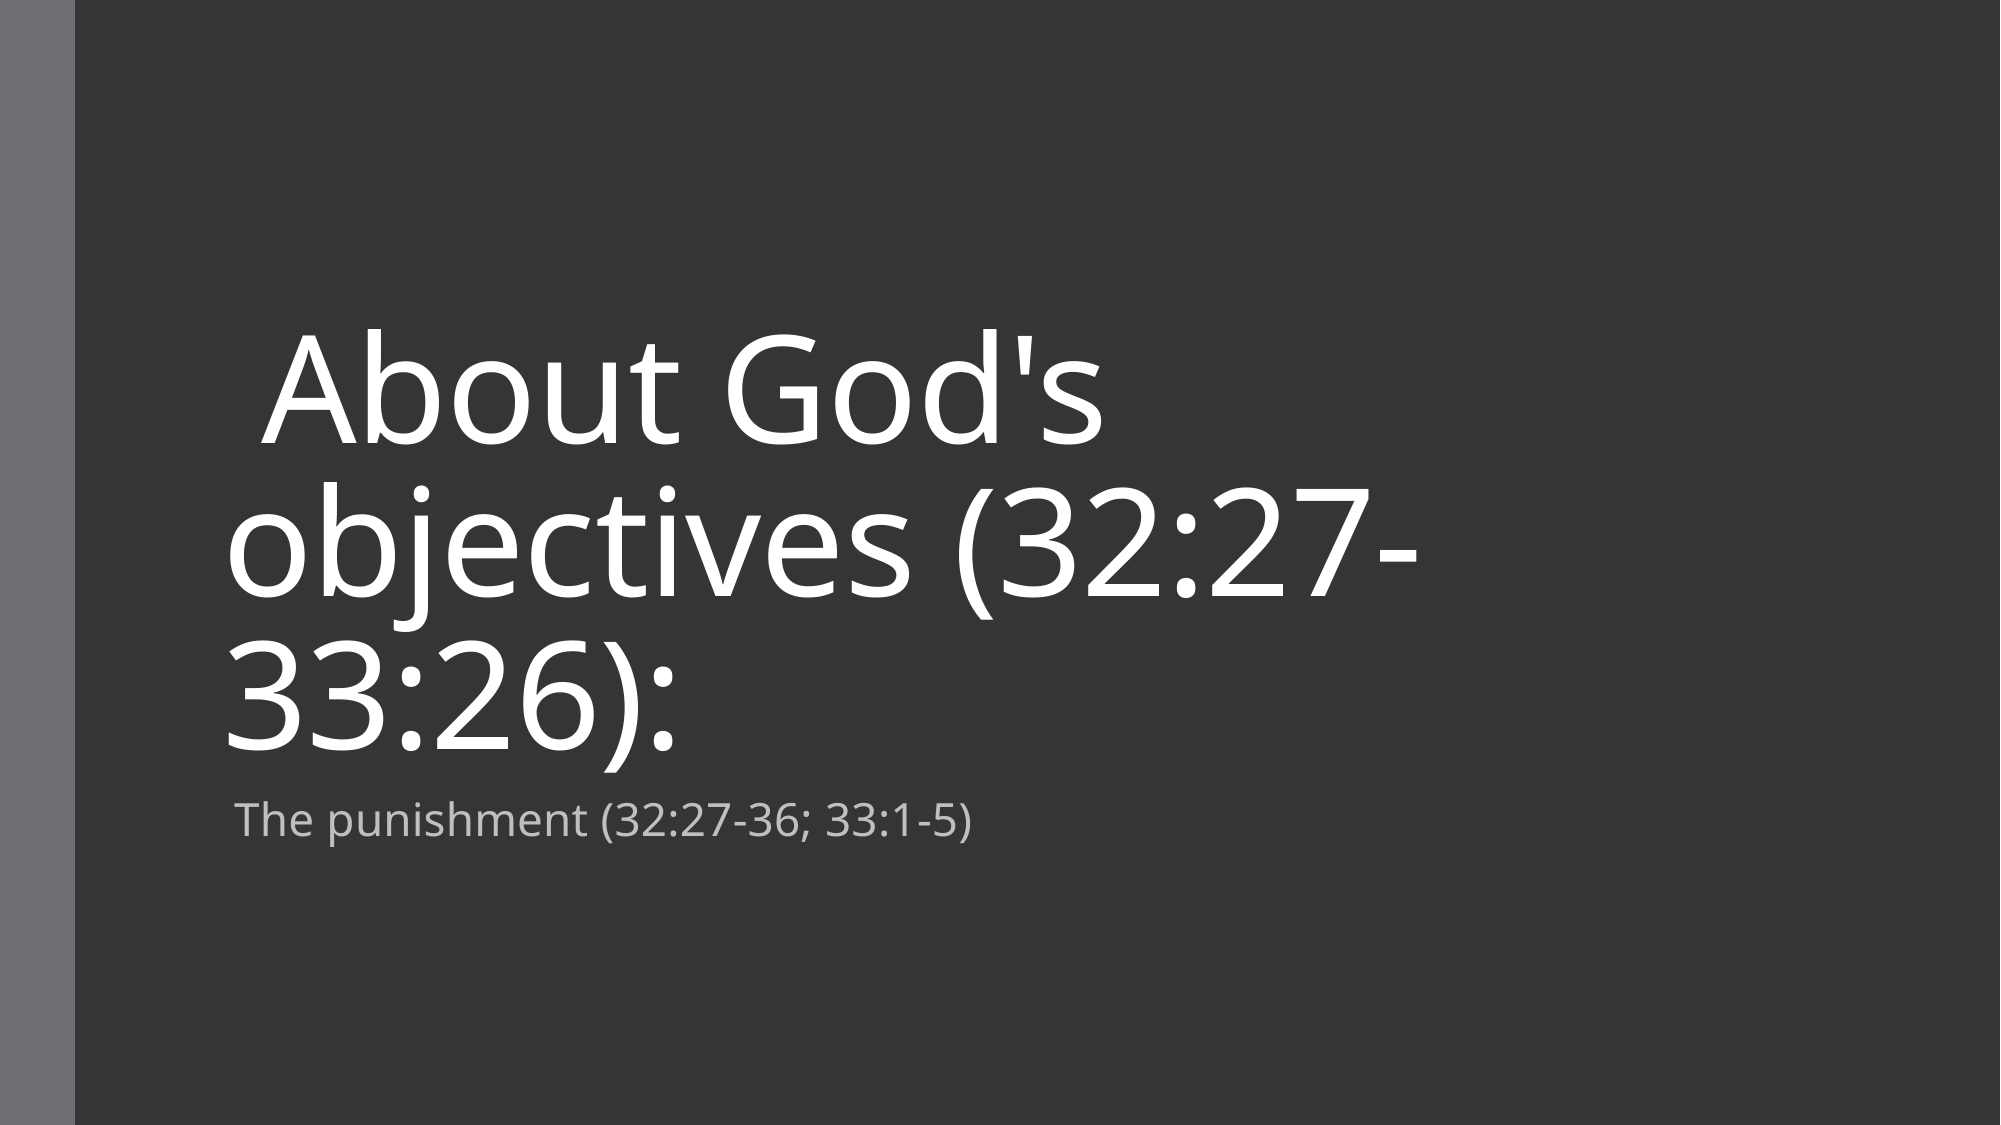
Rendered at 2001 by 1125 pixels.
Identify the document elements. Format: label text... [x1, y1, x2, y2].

subtitle The punishment (32:27-36; 33:1-5) [206, 787, 1752, 1066]
title About God's objectives (32:27-33:26): [206, 124, 1752, 787]
